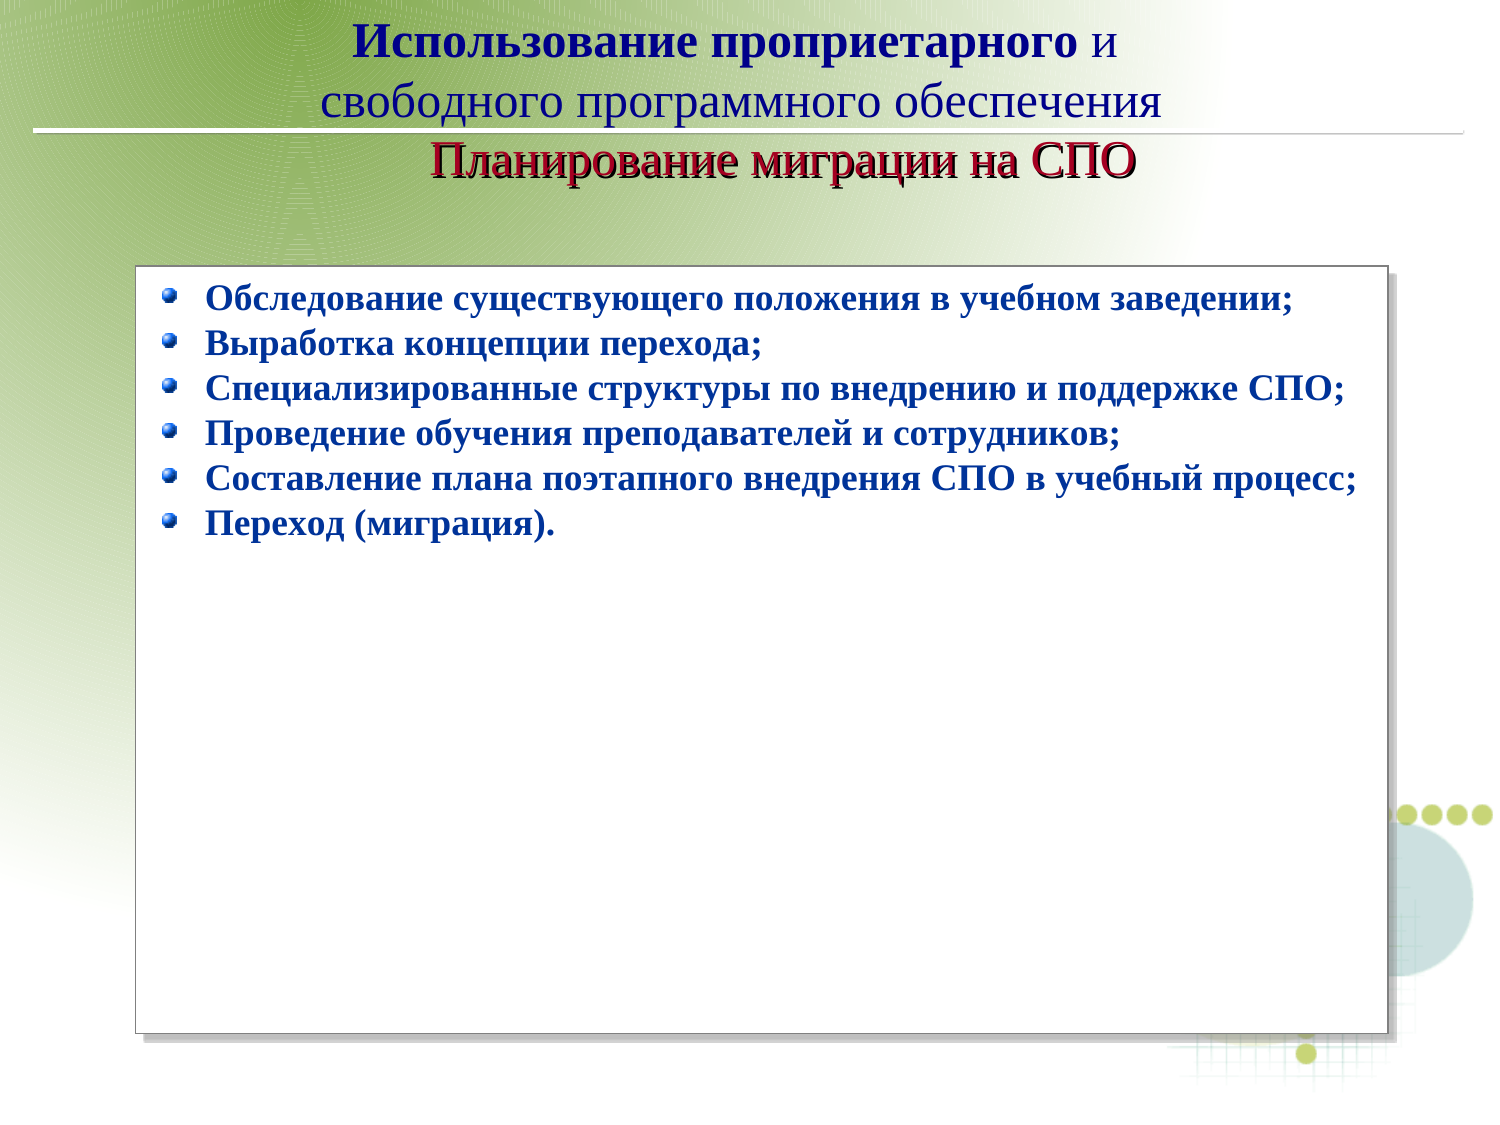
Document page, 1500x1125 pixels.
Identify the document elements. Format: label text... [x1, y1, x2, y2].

text_box Планирование миграции на СПО [118, 136, 1447, 194]
text_box Использование проприетарного и свободного программного обеспечения [0, 0, 1483, 136]
picture [162, 423, 177, 438]
picture [162, 513, 177, 528]
picture [162, 468, 177, 483]
text_box [135, 265, 1388, 1034]
text_box Обследование существующего положения в учебном заведении; Выработка концепции перехода; Специализированные структуры по внедрению и поддержке СПО; Проведение обучения преподавателей и сотрудников; Составление плана поэтапного внедрения СПО в учебный процесс; Переход (миграция). [147, 265, 1388, 552]
picture [1110, 718, 1500, 1098]
picture [162, 378, 177, 393]
picture [162, 333, 177, 348]
picture [162, 288, 177, 303]
